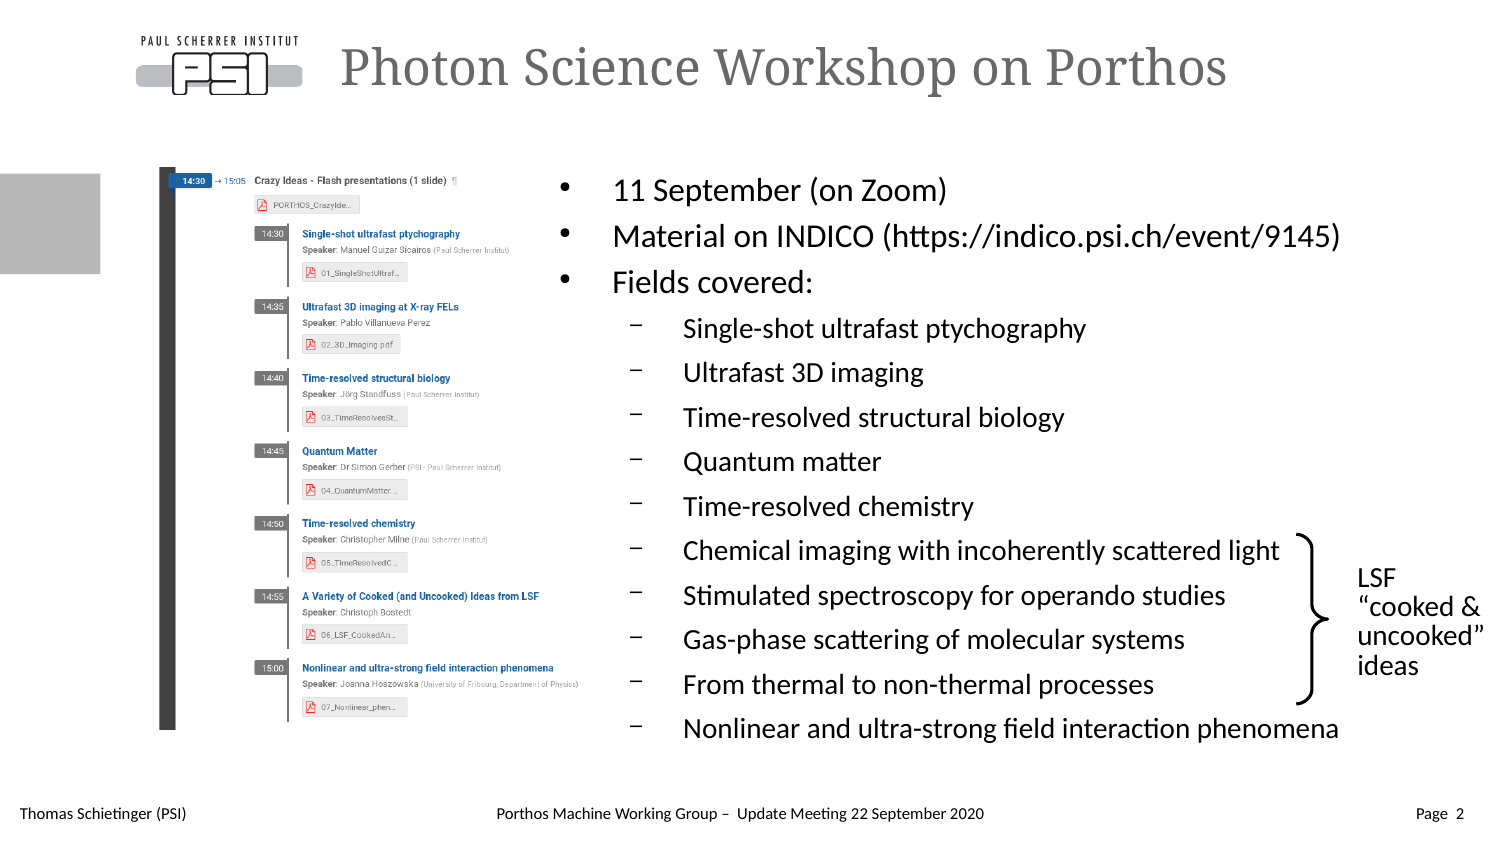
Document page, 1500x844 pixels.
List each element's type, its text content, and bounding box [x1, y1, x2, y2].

picture [159, 167, 541, 730]
text_box LSF “cooked & uncooked” ideas [1342, 557, 1500, 690]
list 11 September (on Zoom) Material on INDICO (https://indico.psi.ch/event/9145) Fields covered: Single-shot ultrafast ptychography Ultrafast 3D imaging Time-resolved structural biology Quantum matter Time-resolved chemistry Chemical imaging with incoherently scattered light Stimulated spectroscopy for operando studies Gas-phase scattering of molecular systems From thermal to non-thermal processes Nonlinear and ultra-strong field interaction phenomena [541, 167, 1380, 771]
title Photon Science Workshop on Porthos [340, 35, 1442, 98]
